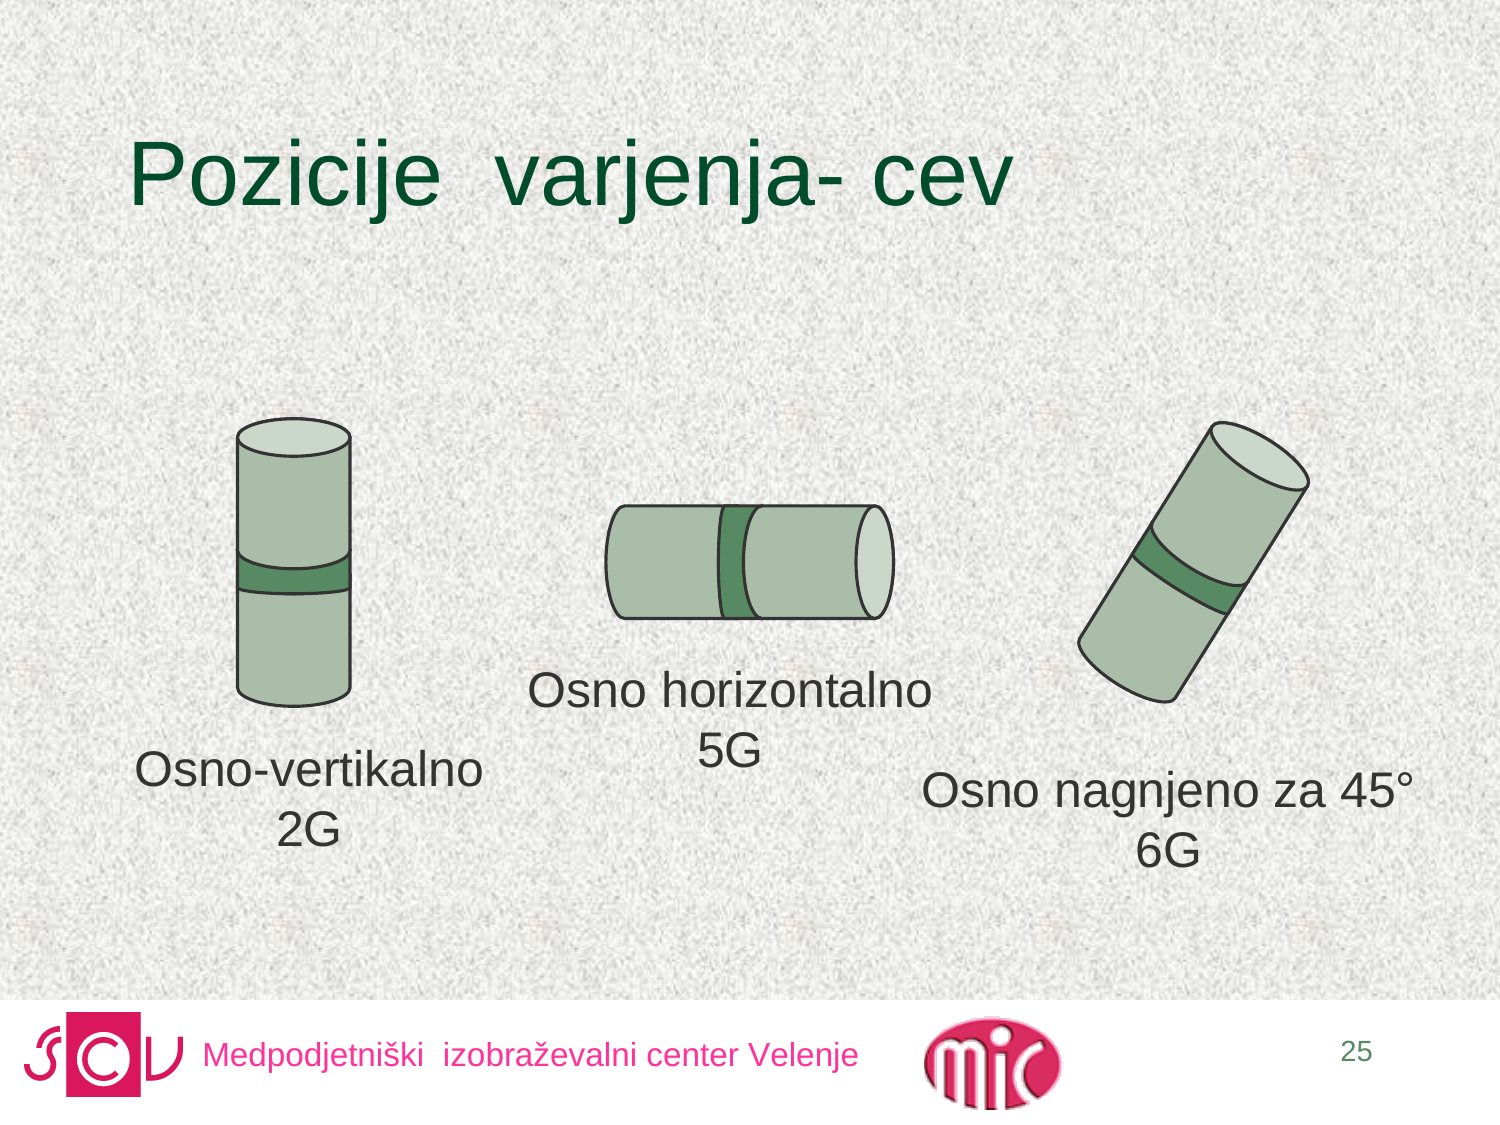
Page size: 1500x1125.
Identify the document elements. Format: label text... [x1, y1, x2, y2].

text_box [237, 438, 351, 707]
picture [924, 1012, 1063, 1110]
text_box Osno-vertikalno 2G [119, 728, 500, 865]
text_box <number> [1074, 1025, 1388, 1101]
text_box Osno nagnjeno za 45° 6G [906, 749, 1432, 886]
picture [24, 1012, 183, 1097]
text_box [1078, 428, 1307, 702]
text_box [605, 505, 874, 619]
picture [0, 0, 1500, 999]
title Pozicije varjenja- cev [112, 74, 1388, 263]
text_box Osno horizontalno 5G [513, 649, 949, 786]
